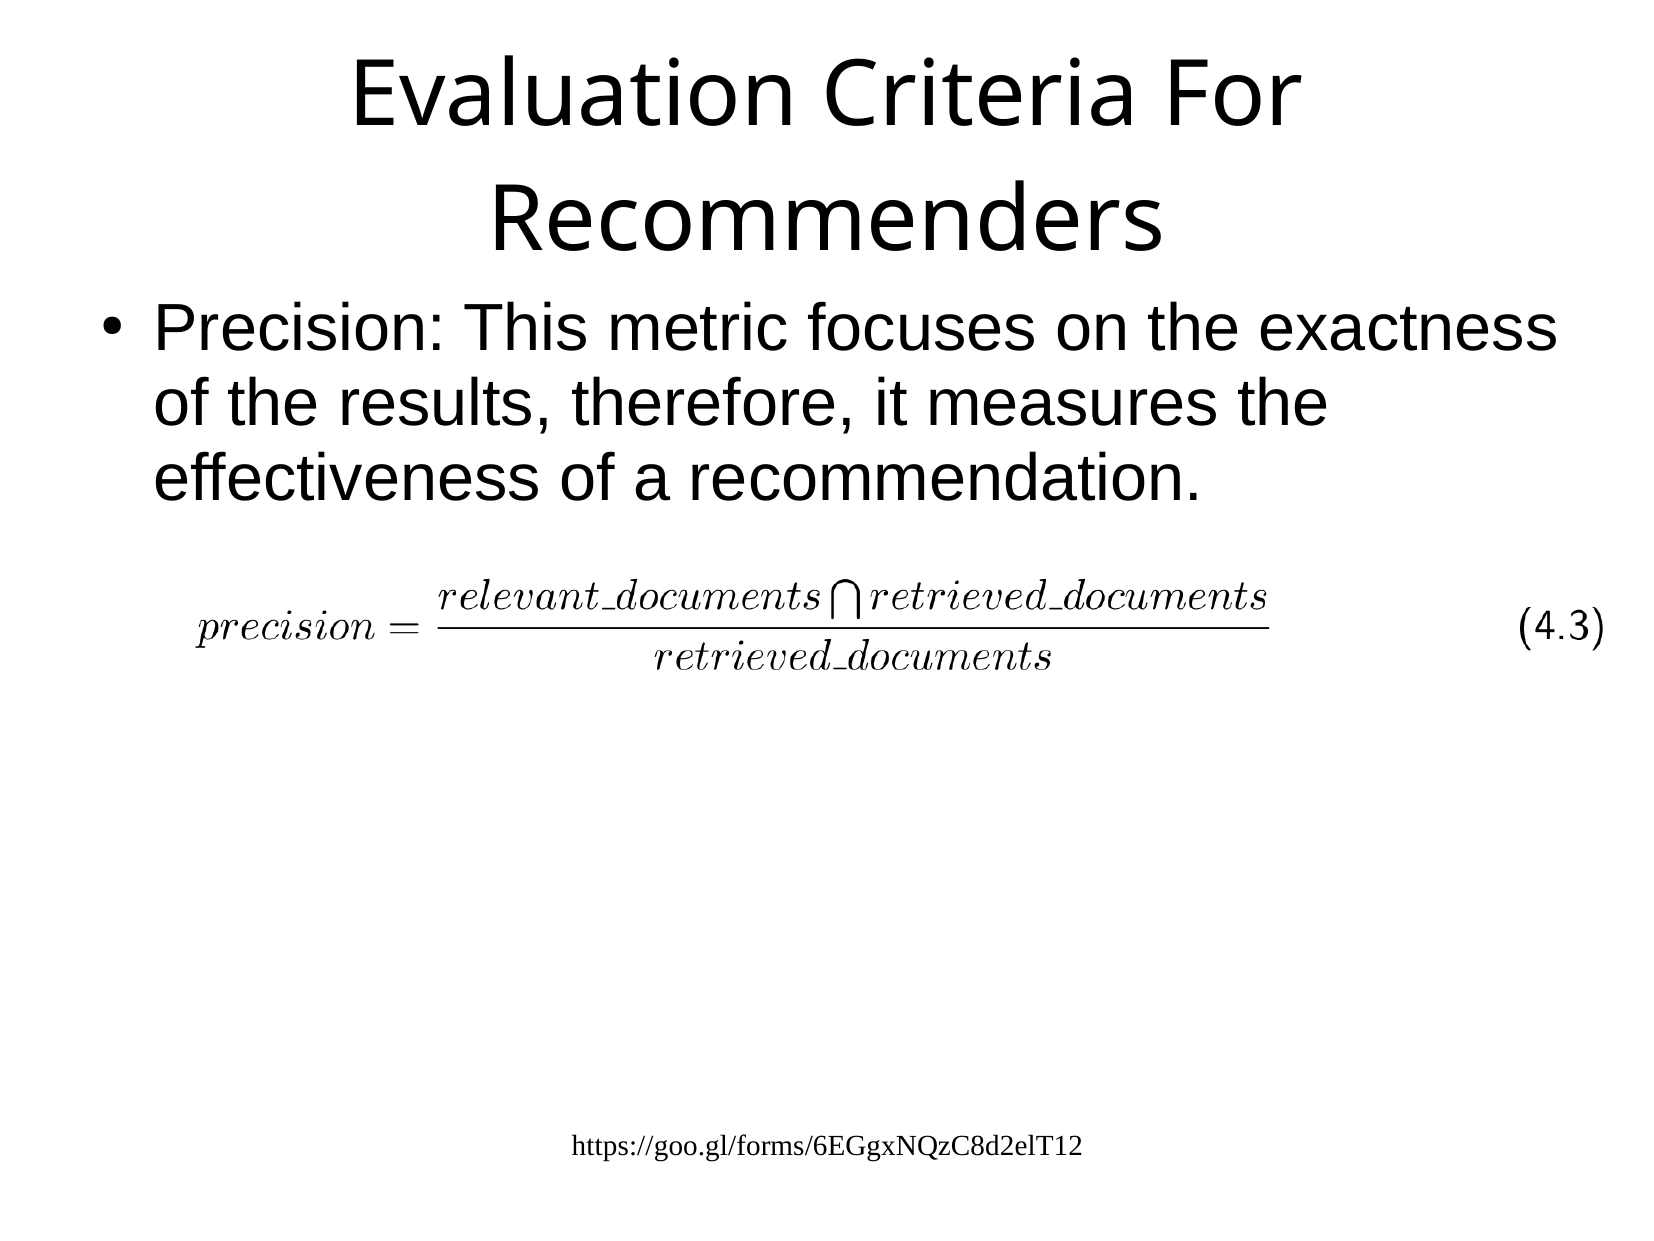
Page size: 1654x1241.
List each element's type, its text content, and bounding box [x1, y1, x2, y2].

title Evaluation Criteria For Recommenders [82, 49, 1571, 257]
picture [166, 534, 1635, 712]
list Precision: This metric focuses on the exactness of the results, therefore, it measures the effectiveness of a recommendation. [82, 290, 1571, 549]
